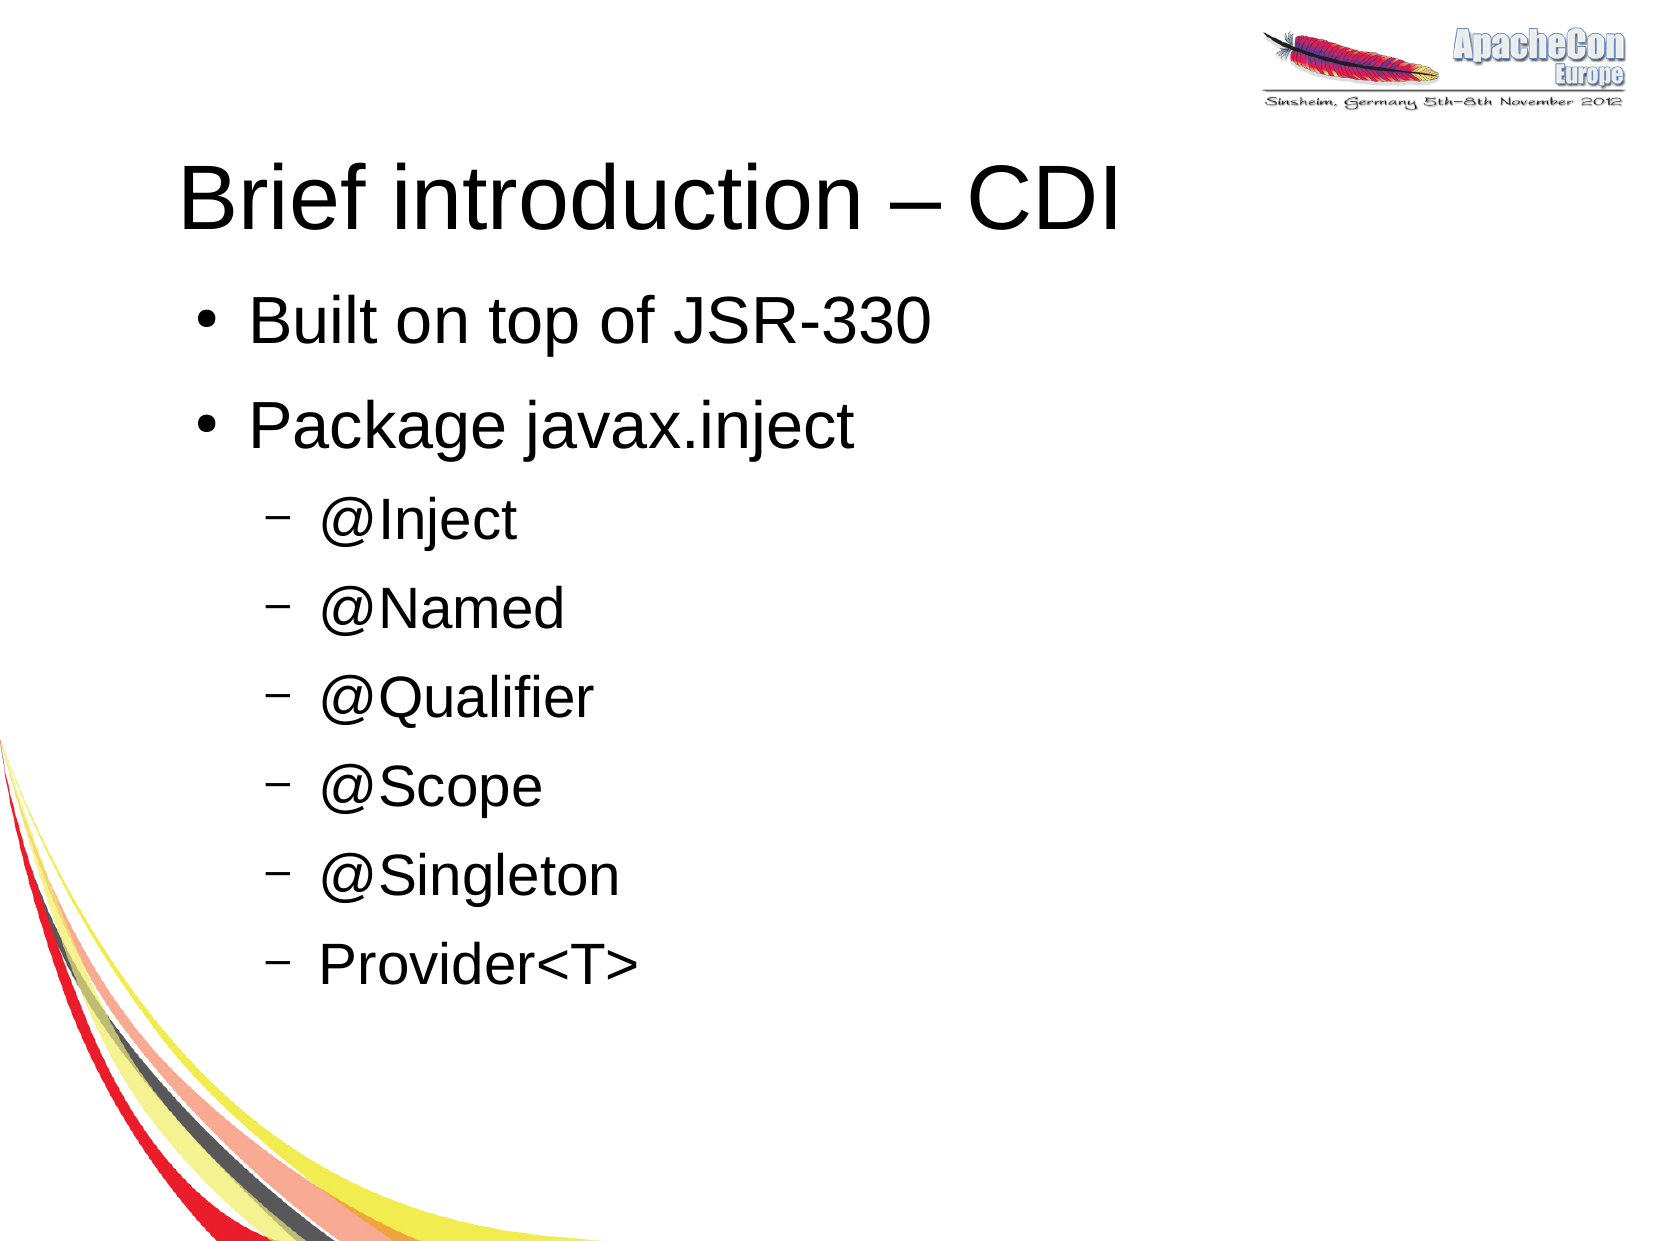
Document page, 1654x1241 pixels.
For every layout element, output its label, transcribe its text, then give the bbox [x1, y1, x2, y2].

title Brief introduction – CDI [177, 146, 1536, 250]
picture [0, 0, 1654, 1241]
list Built on top of JSR-330 Package javax.inject @Inject @Named @Qualifier @Scope @Singleton Provider<T> [177, 283, 1536, 1004]
